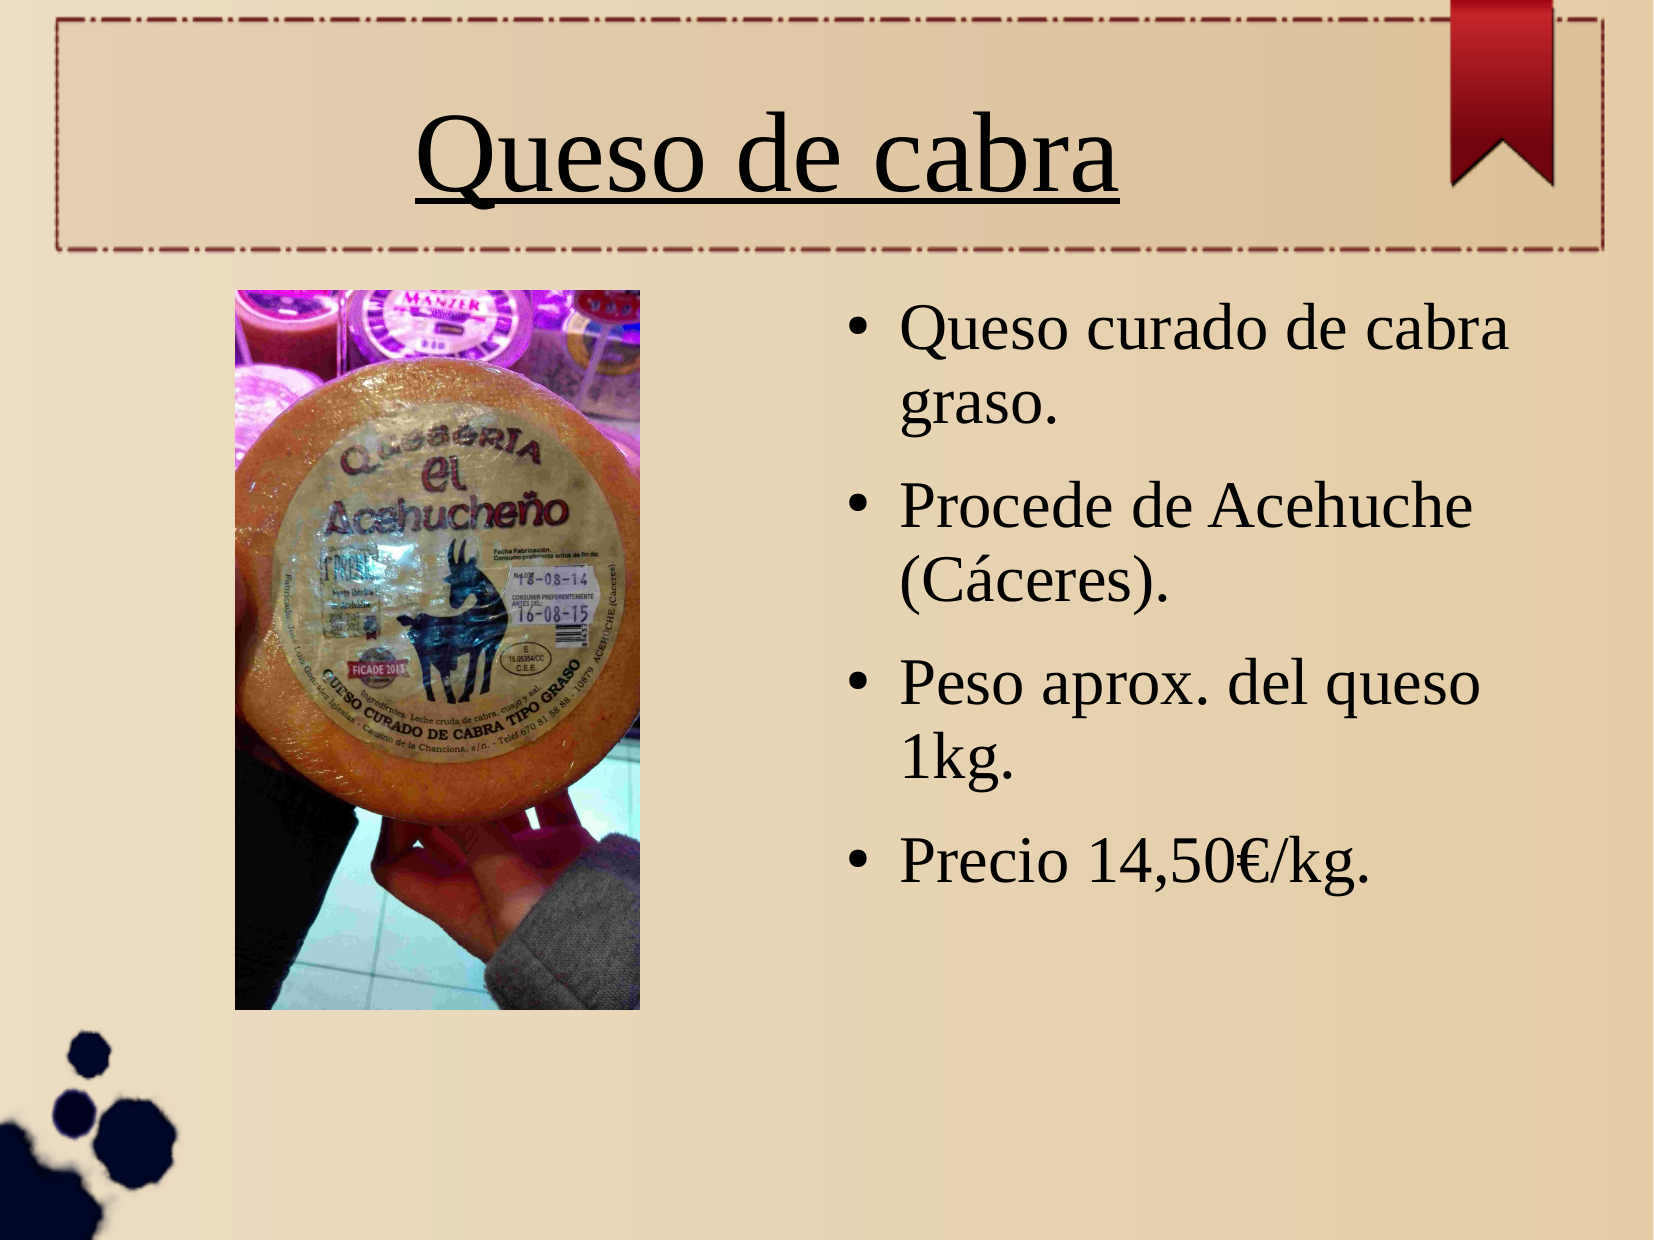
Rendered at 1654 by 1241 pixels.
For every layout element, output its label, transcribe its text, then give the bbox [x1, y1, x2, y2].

list Queso curado de cabra graso. Procede de Acehuche (Cáceres). Peso aprox. del queso 1kg. Precio 14,50€/kg. [828, 290, 1539, 1010]
picture [0, 0, 1654, 1240]
title Queso de cabra [82, 49, 1453, 257]
